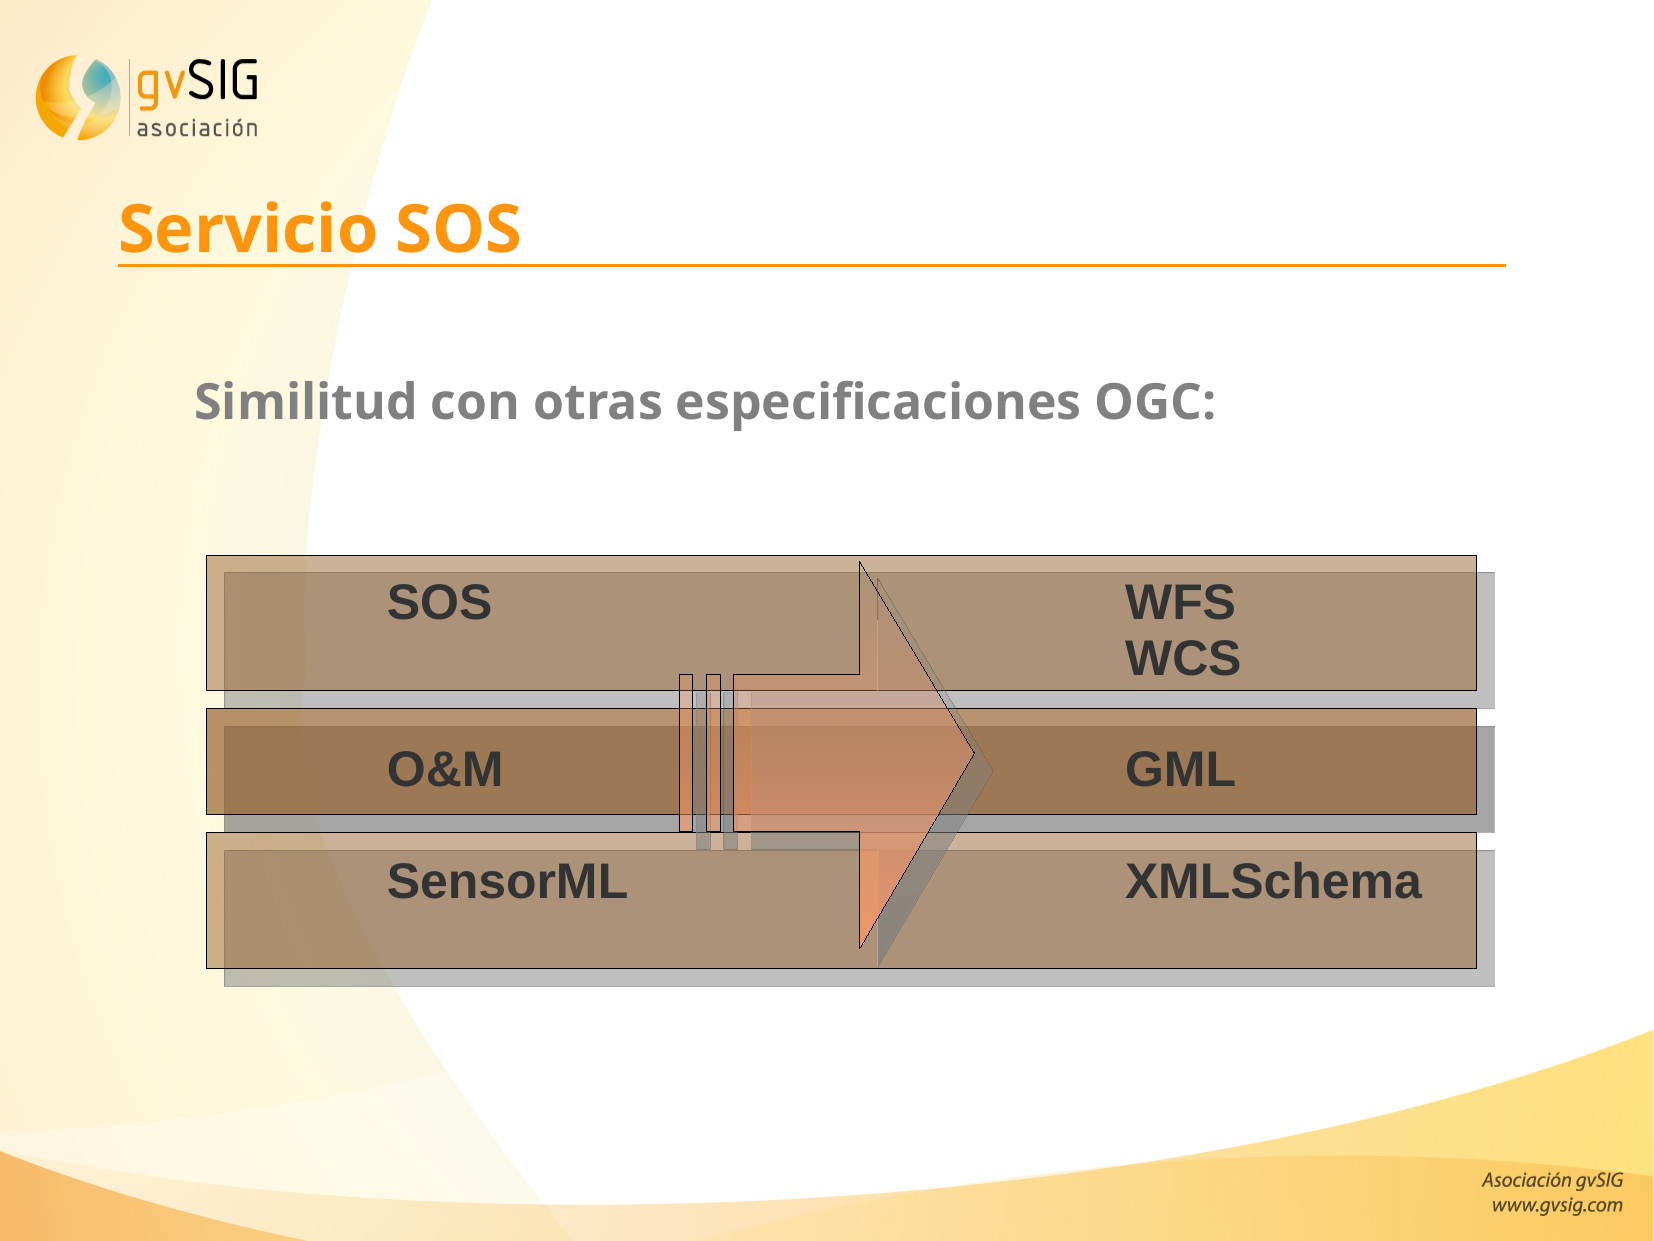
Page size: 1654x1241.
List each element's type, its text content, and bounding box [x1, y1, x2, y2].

title Servicio SOS [118, 177, 1607, 276]
picture [0, 0, 1654, 1241]
text_box SOS WFS WCS O&M GML SensorML XMLSchema [372, 566, 1437, 917]
text_box [206, 708, 372, 815]
text_box [1437, 708, 1477, 815]
text_box [206, 832, 1477, 969]
text_box Similitud con otras especificaciones OGC: [194, 370, 1447, 430]
text_box [206, 555, 1477, 691]
